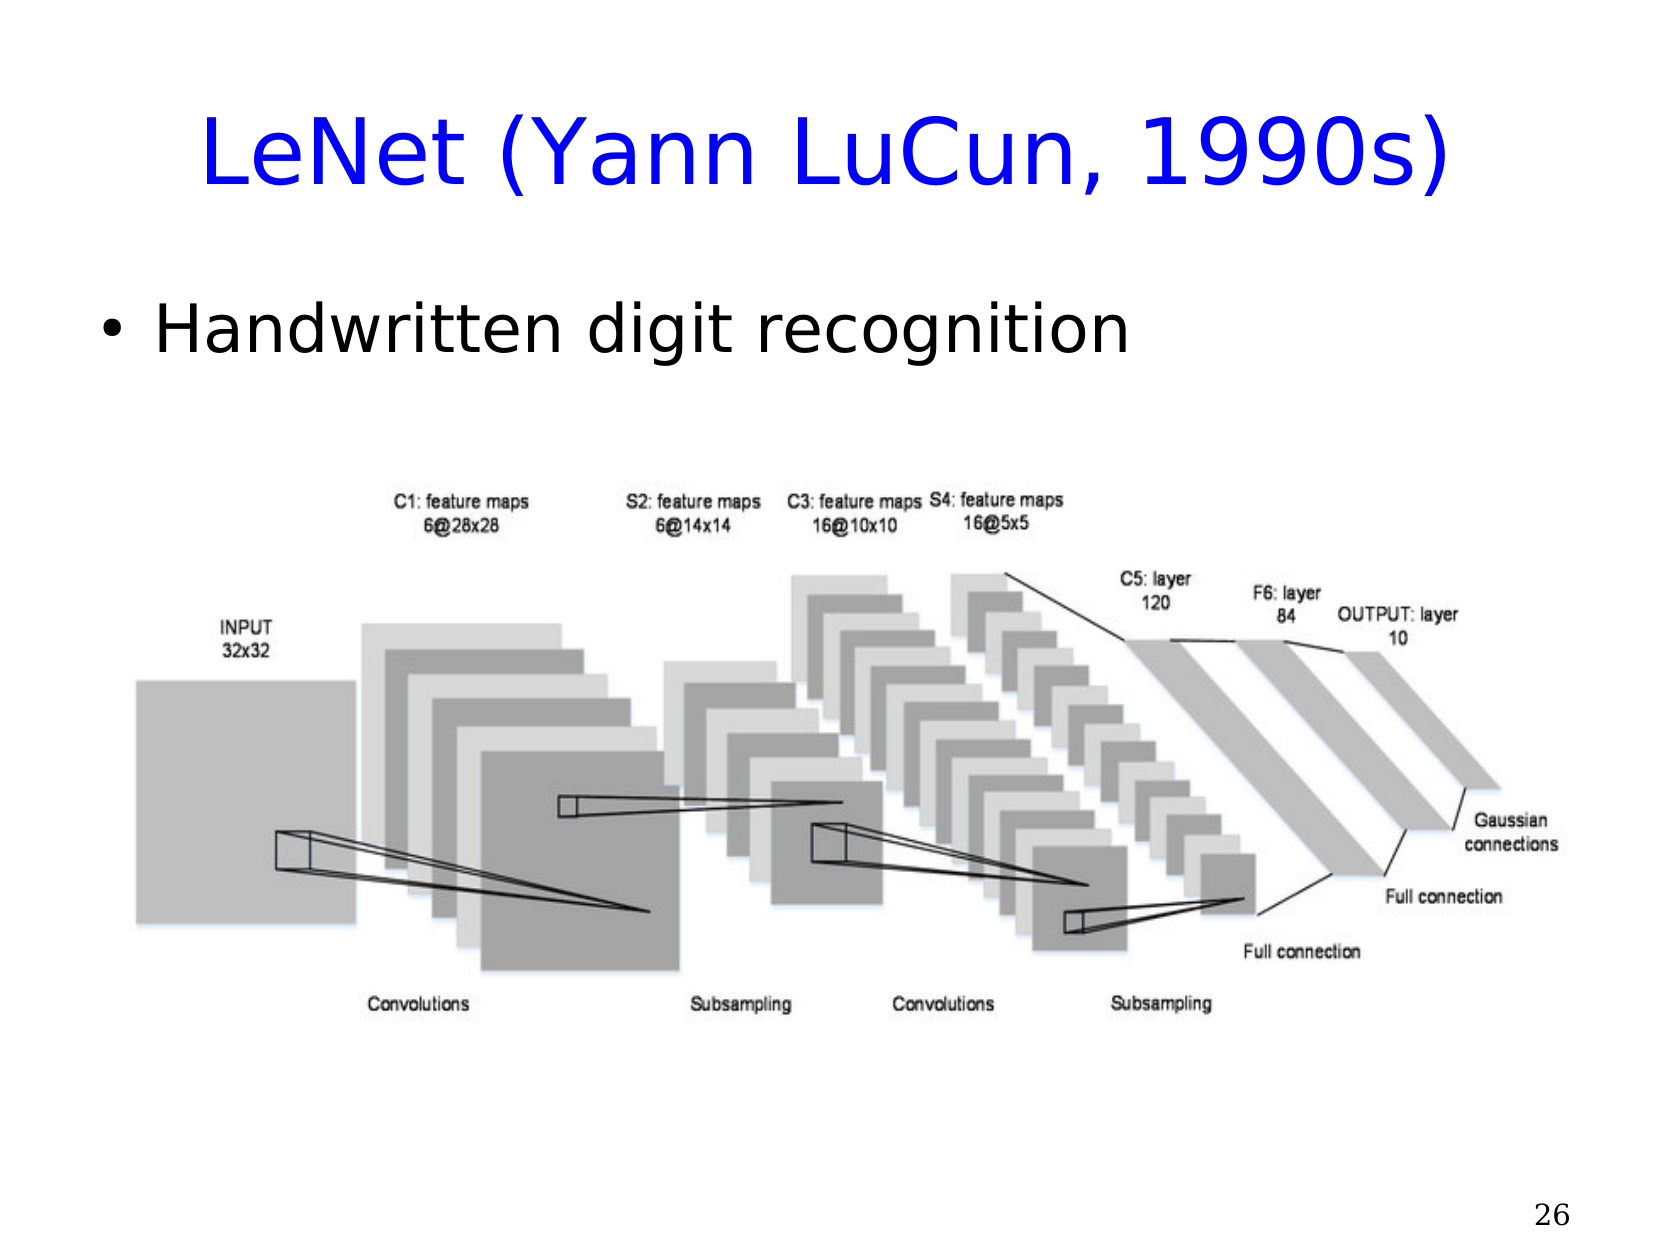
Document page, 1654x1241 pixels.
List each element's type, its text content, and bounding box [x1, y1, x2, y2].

title LeNet (Yann LuCun, 1990s) [82, 49, 1571, 257]
list Handwritten digit recognition [82, 290, 1571, 1109]
picture [128, 481, 1571, 1028]
